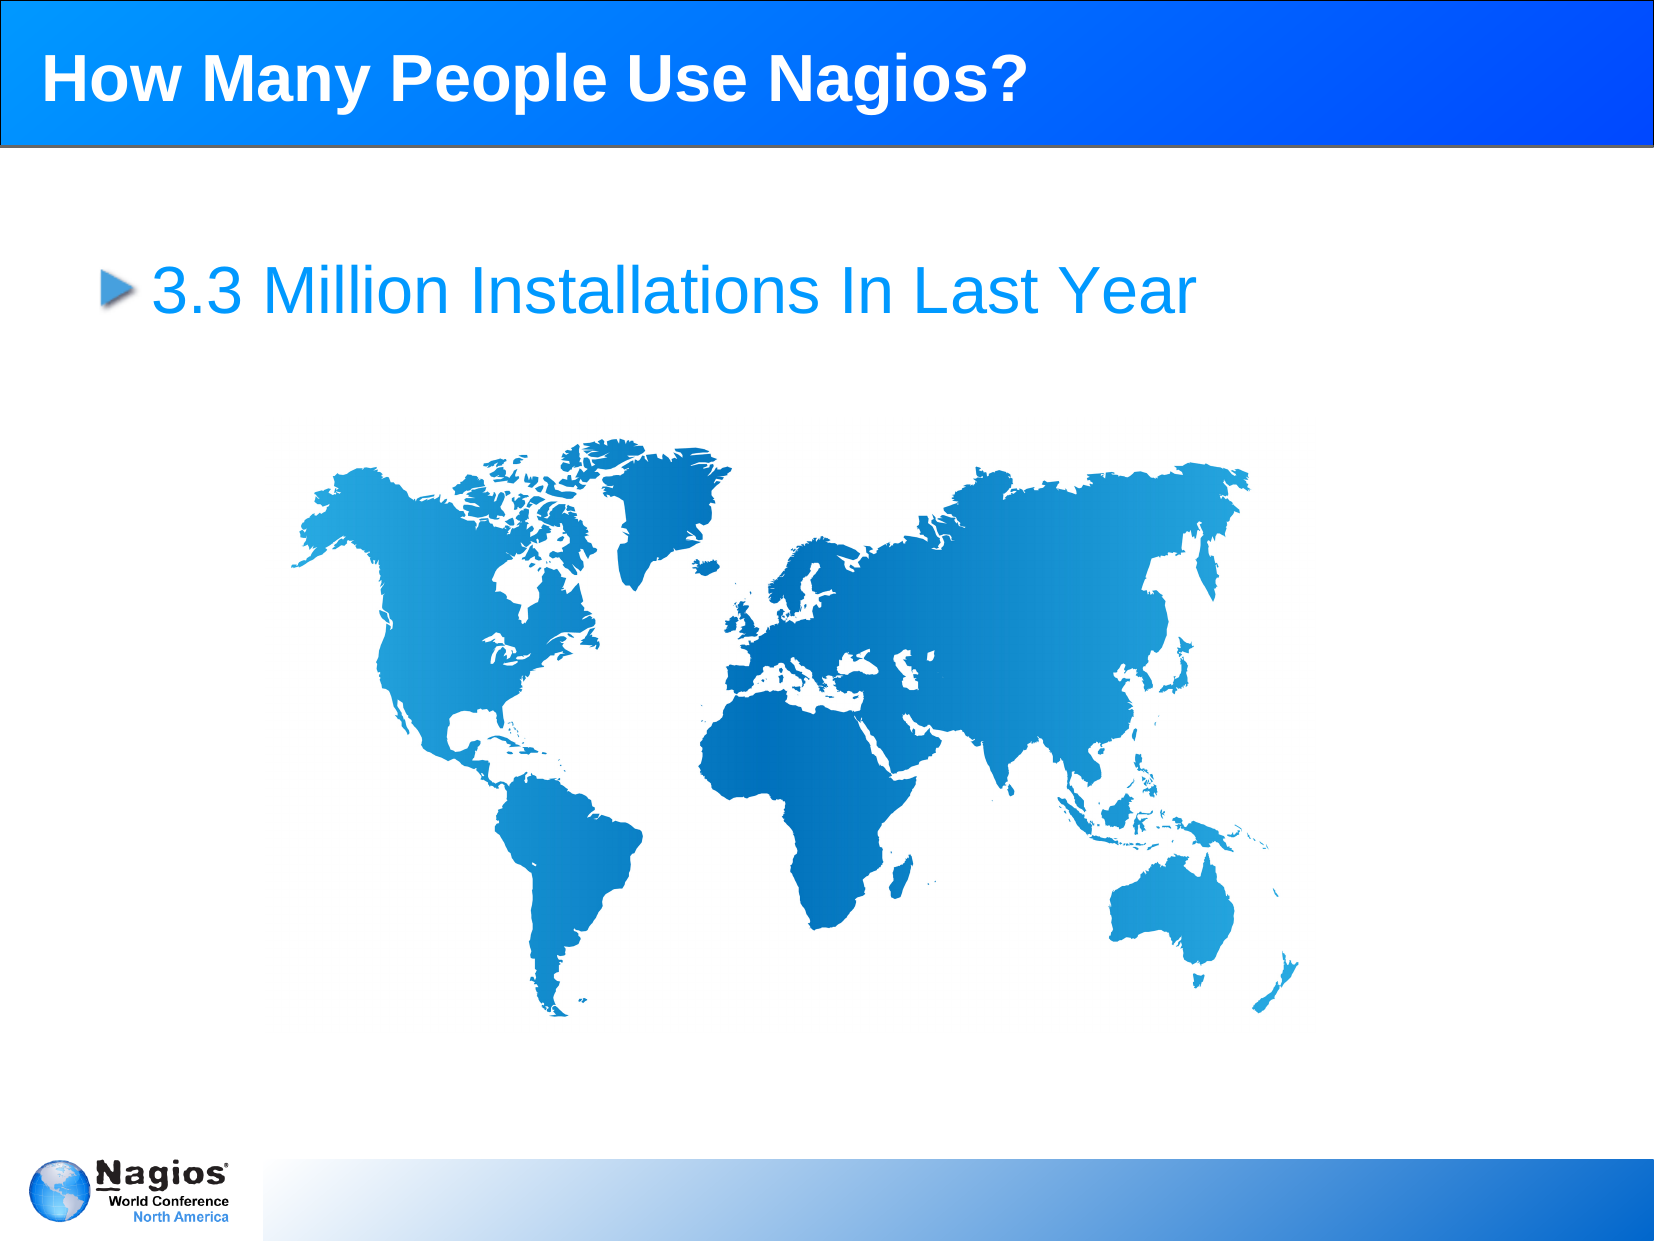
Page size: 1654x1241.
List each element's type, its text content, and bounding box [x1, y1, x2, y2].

title How Many People Use Nagios? [41, 36, 1248, 120]
picture [265, 417, 1316, 1033]
picture [29, 1159, 229, 1235]
list 3.3 Million Installations In Last Year [80, 253, 1569, 1058]
